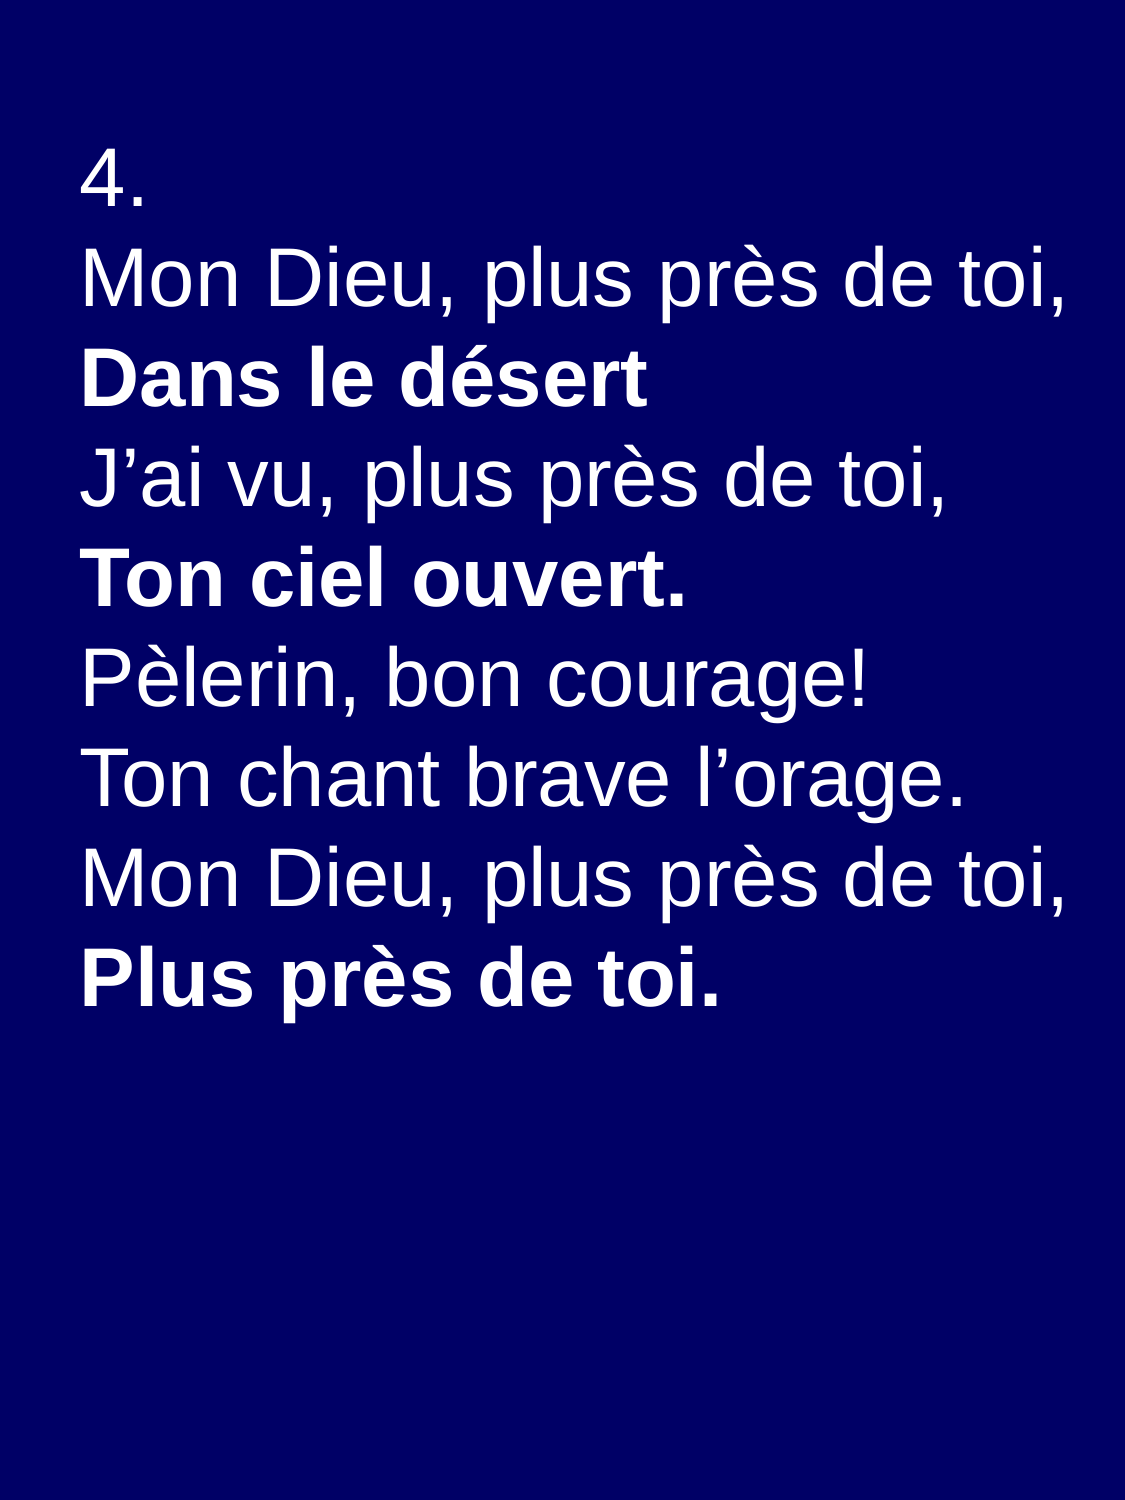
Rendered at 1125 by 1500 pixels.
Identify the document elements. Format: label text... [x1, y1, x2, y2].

text_box 4. Mon Dieu, plus près de toi, Dans le désert J’ai vu, plus près de toi, Ton ciel ouvert. Pèlerin, bon courage! Ton chant brave l’orage. Mon Dieu, plus près de toi, Plus près de toi. [65, 46, 1090, 1430]
